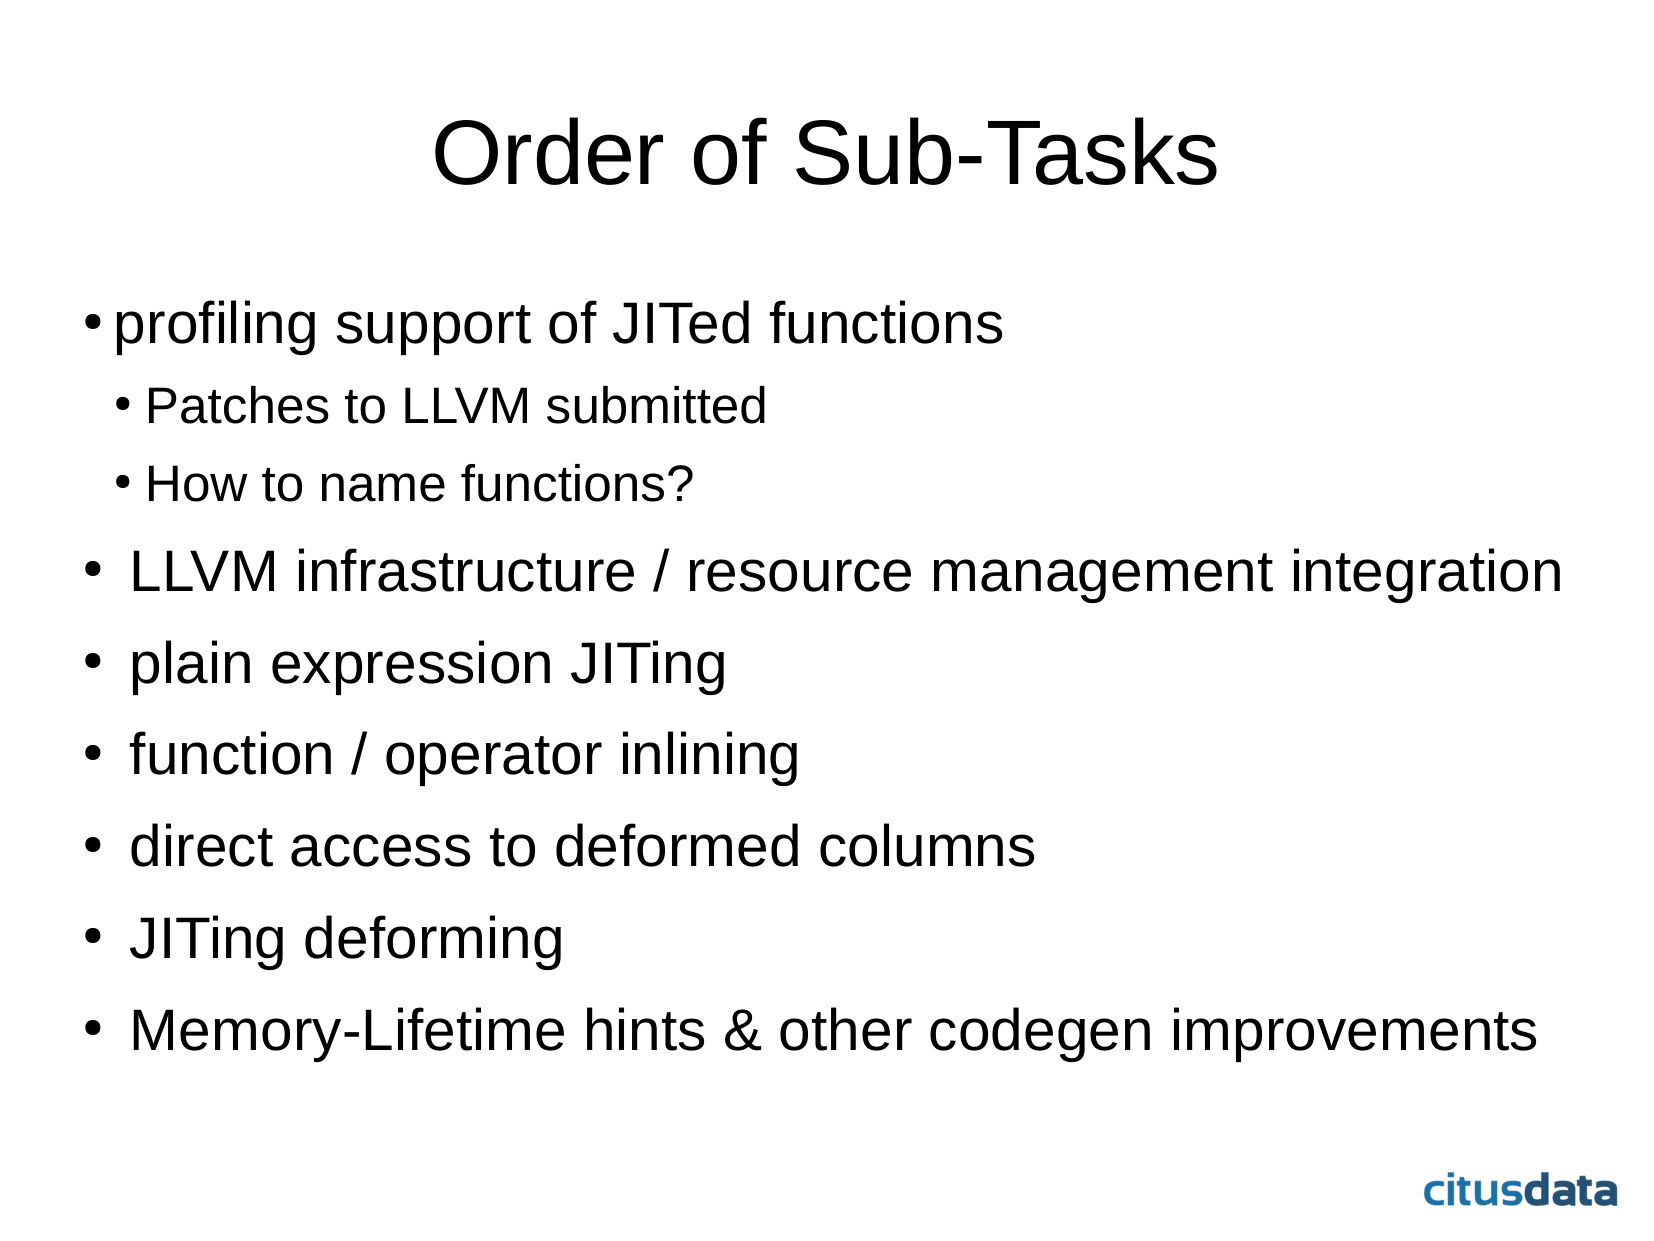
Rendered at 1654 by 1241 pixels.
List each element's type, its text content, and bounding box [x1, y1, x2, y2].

title Order of Sub-Tasks [82, 49, 1571, 257]
list profiling support of JITed functions Patches to LLVM submitted How to name functions? LLVM infrastructure / resource management integration plain expression JITing function / operator inlining direct access to deformed columns JITing deforming Memory-Lifetime hints & other codegen improvements [82, 290, 1571, 1096]
picture [1420, 1167, 1622, 1209]
